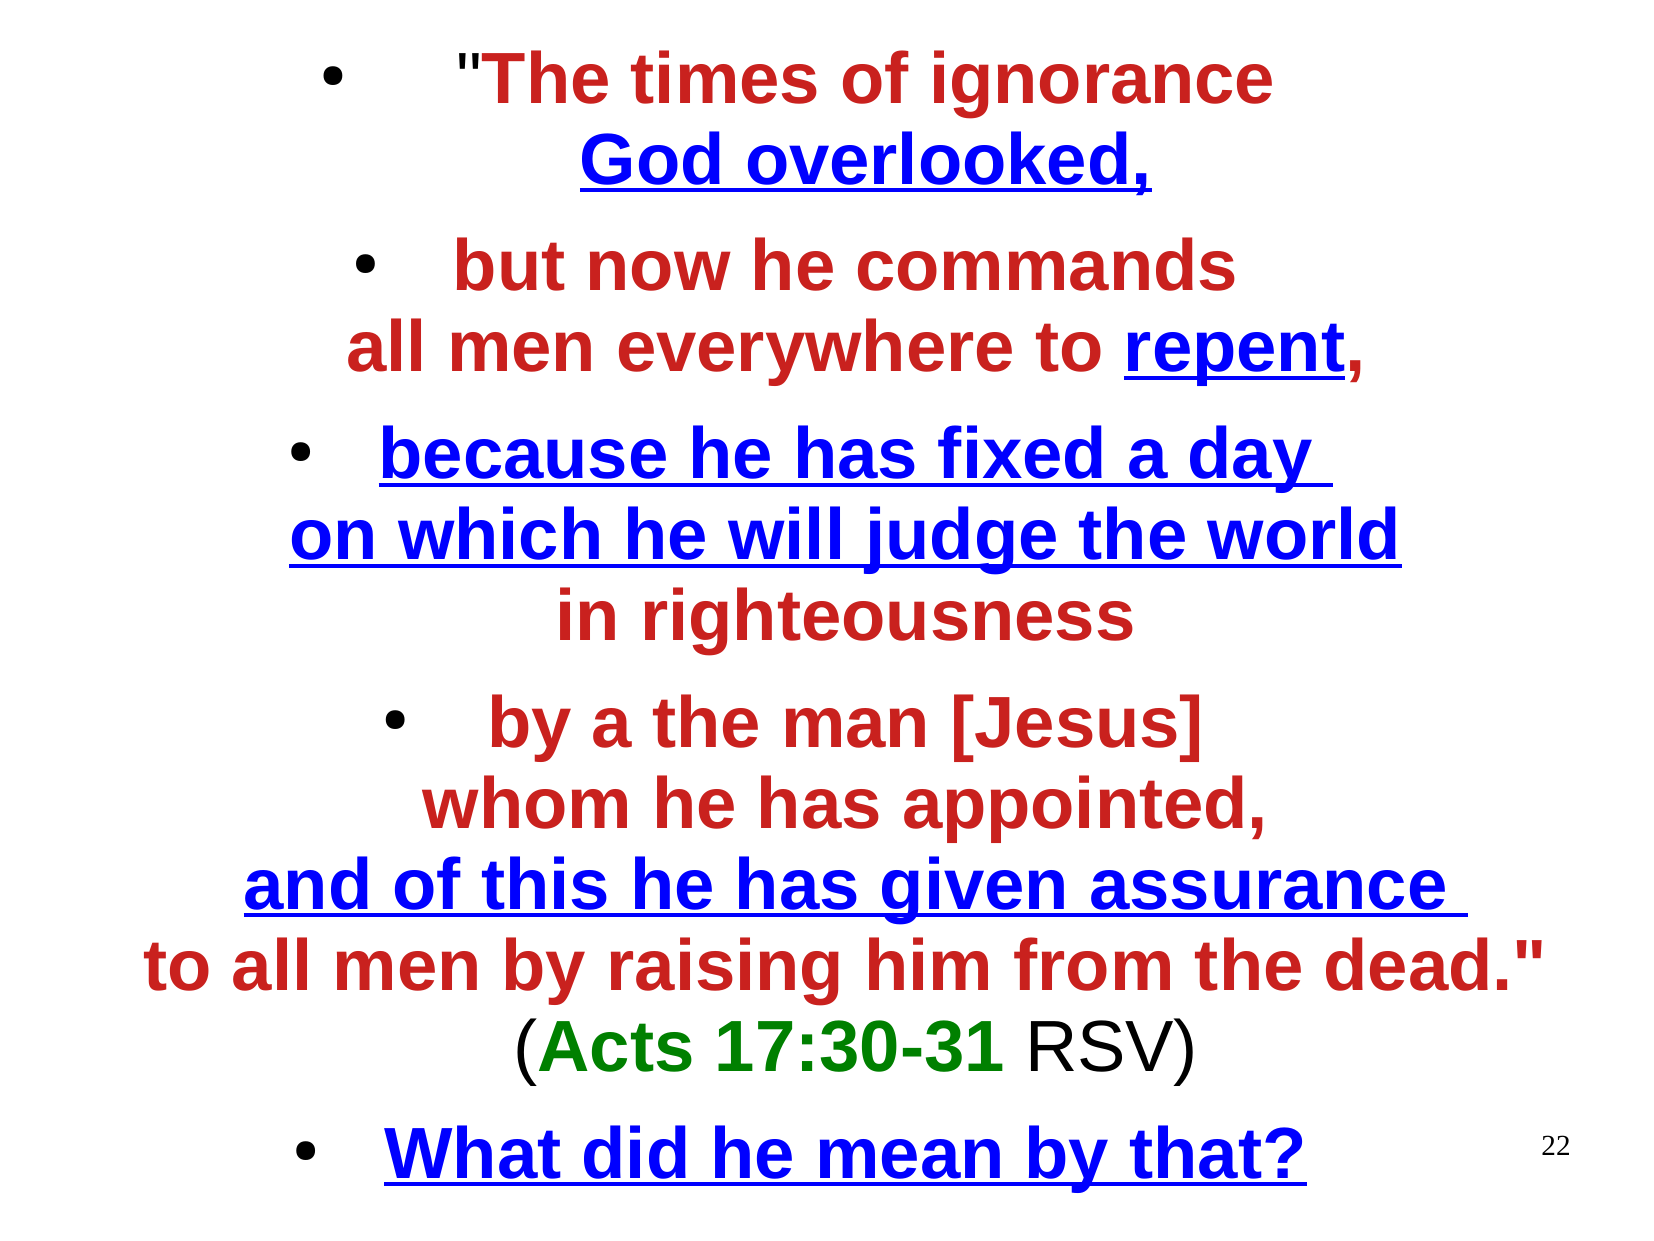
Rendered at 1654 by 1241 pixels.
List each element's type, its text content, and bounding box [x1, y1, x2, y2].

list "The times of ignorance God overlooked, but now he commands all men everywhere to repent, because he has fixed a day on which he will judge the world in righteousness by a the man [Jesus] whom he has appointed, and of this he has given assurance to all men by raising him from the dead." (Acts 17:30-31 RSV) What did he mean by that? [37, 37, 1613, 1201]
